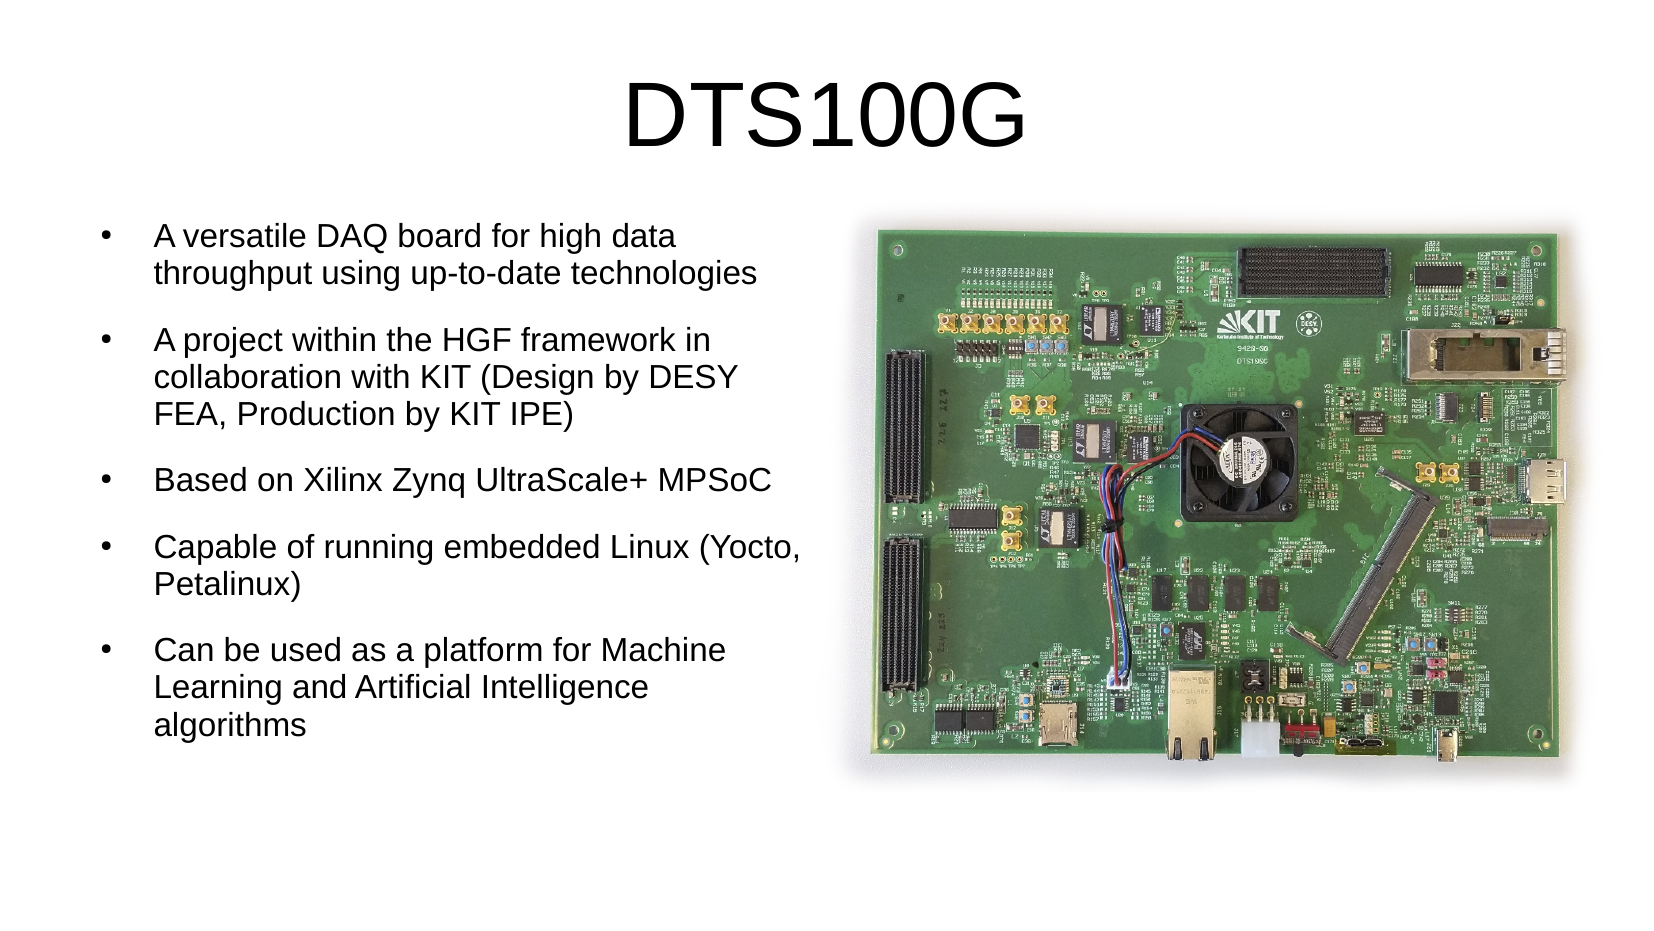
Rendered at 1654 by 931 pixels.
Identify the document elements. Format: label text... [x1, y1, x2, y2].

list A versatile DAQ board for high data throughput using up-to-date technologies A project within the HGF framework in collaboration with KIT (Design by DESY FEA, Production by KIT IPE) Based on Xilinx Zynq UltraScale+ MPSoC Capable of running embedded Linux (Yocto, Petalinux) Can be used as a platform for Machine Learning and Artificial Intelligence algorithms [82, 217, 809, 758]
title DTS100G [82, 37, 1571, 193]
picture [809, 183, 1621, 792]
